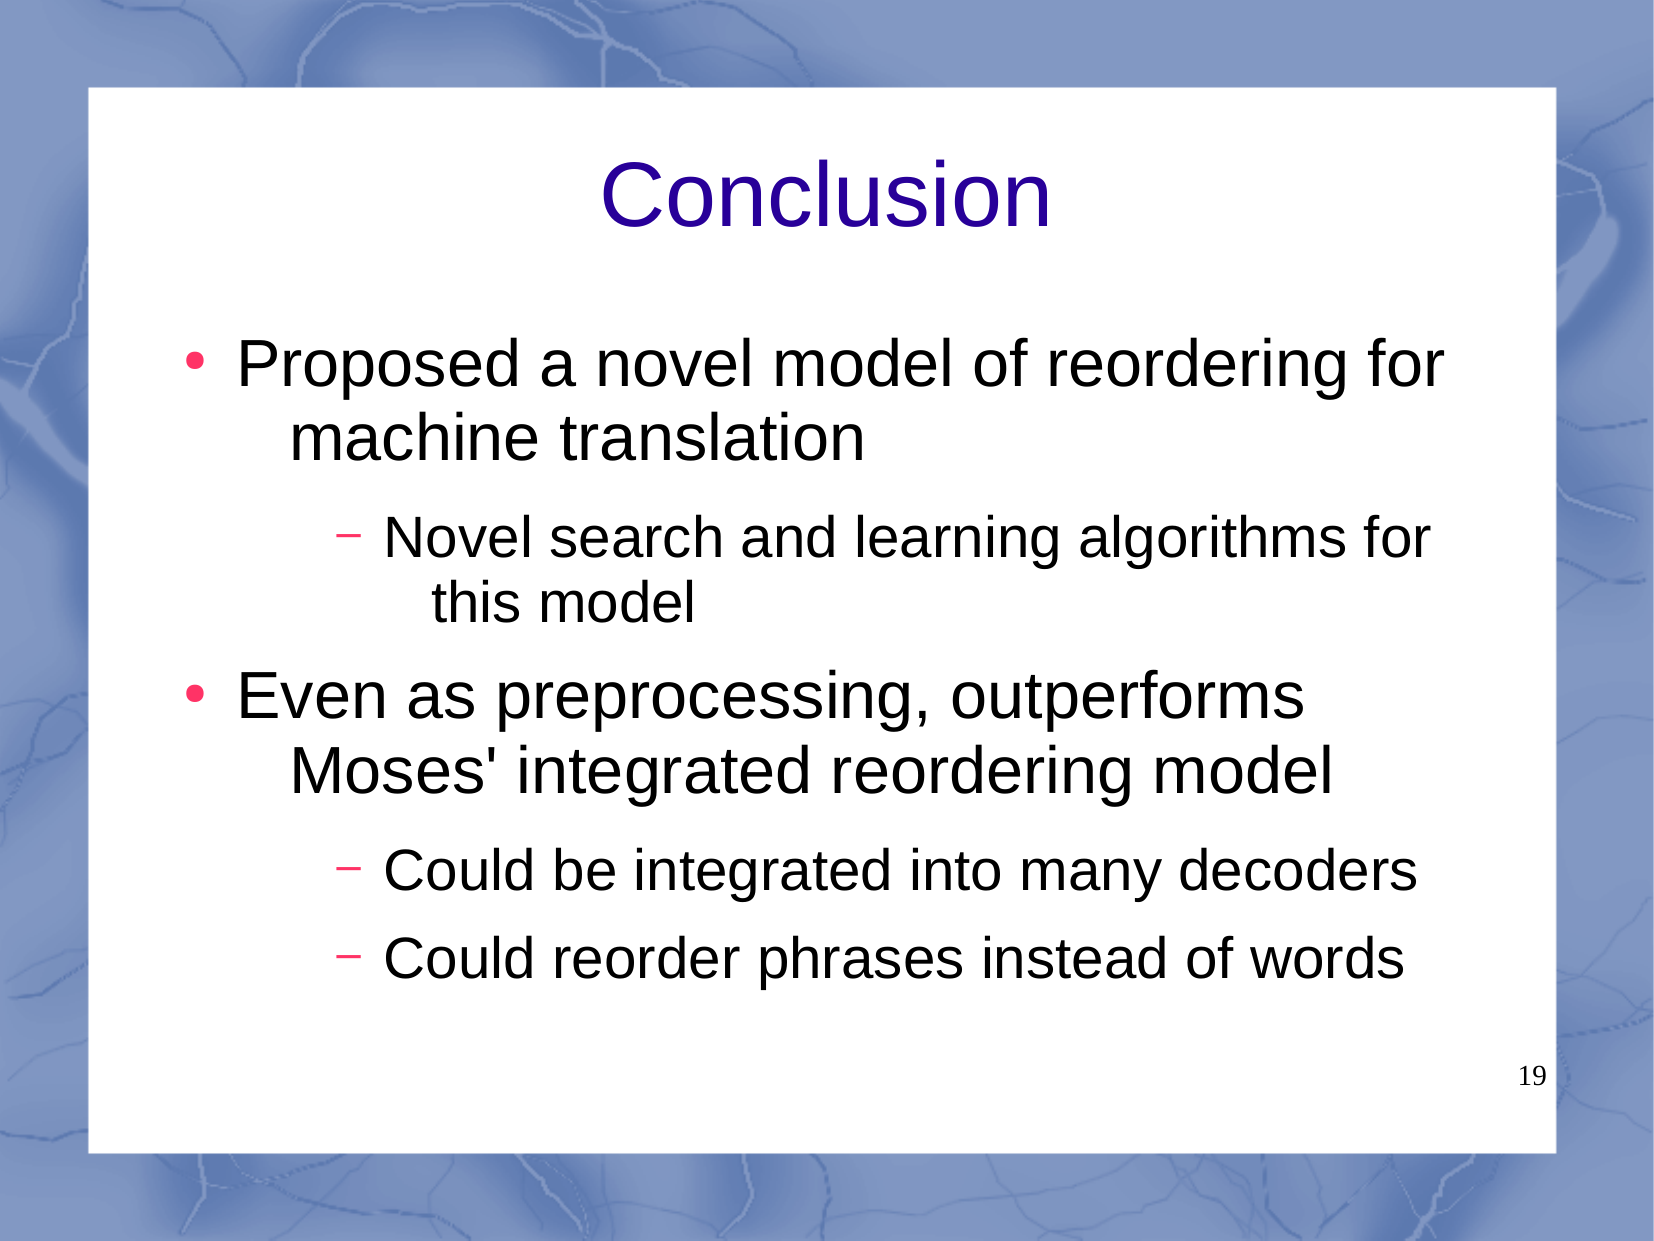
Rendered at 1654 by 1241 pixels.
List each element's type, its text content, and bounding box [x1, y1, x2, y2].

picture [0, 0, 1654, 1241]
title Conclusion [118, 90, 1536, 298]
list Proposed a novel model of reordering for machine translation Novel search and learning algorithms for this model Even as preprocessing, outperforms Moses' integrated reordering model Could be integrated into many decoders Could reorder phrases instead of words [147, 325, 1506, 996]
